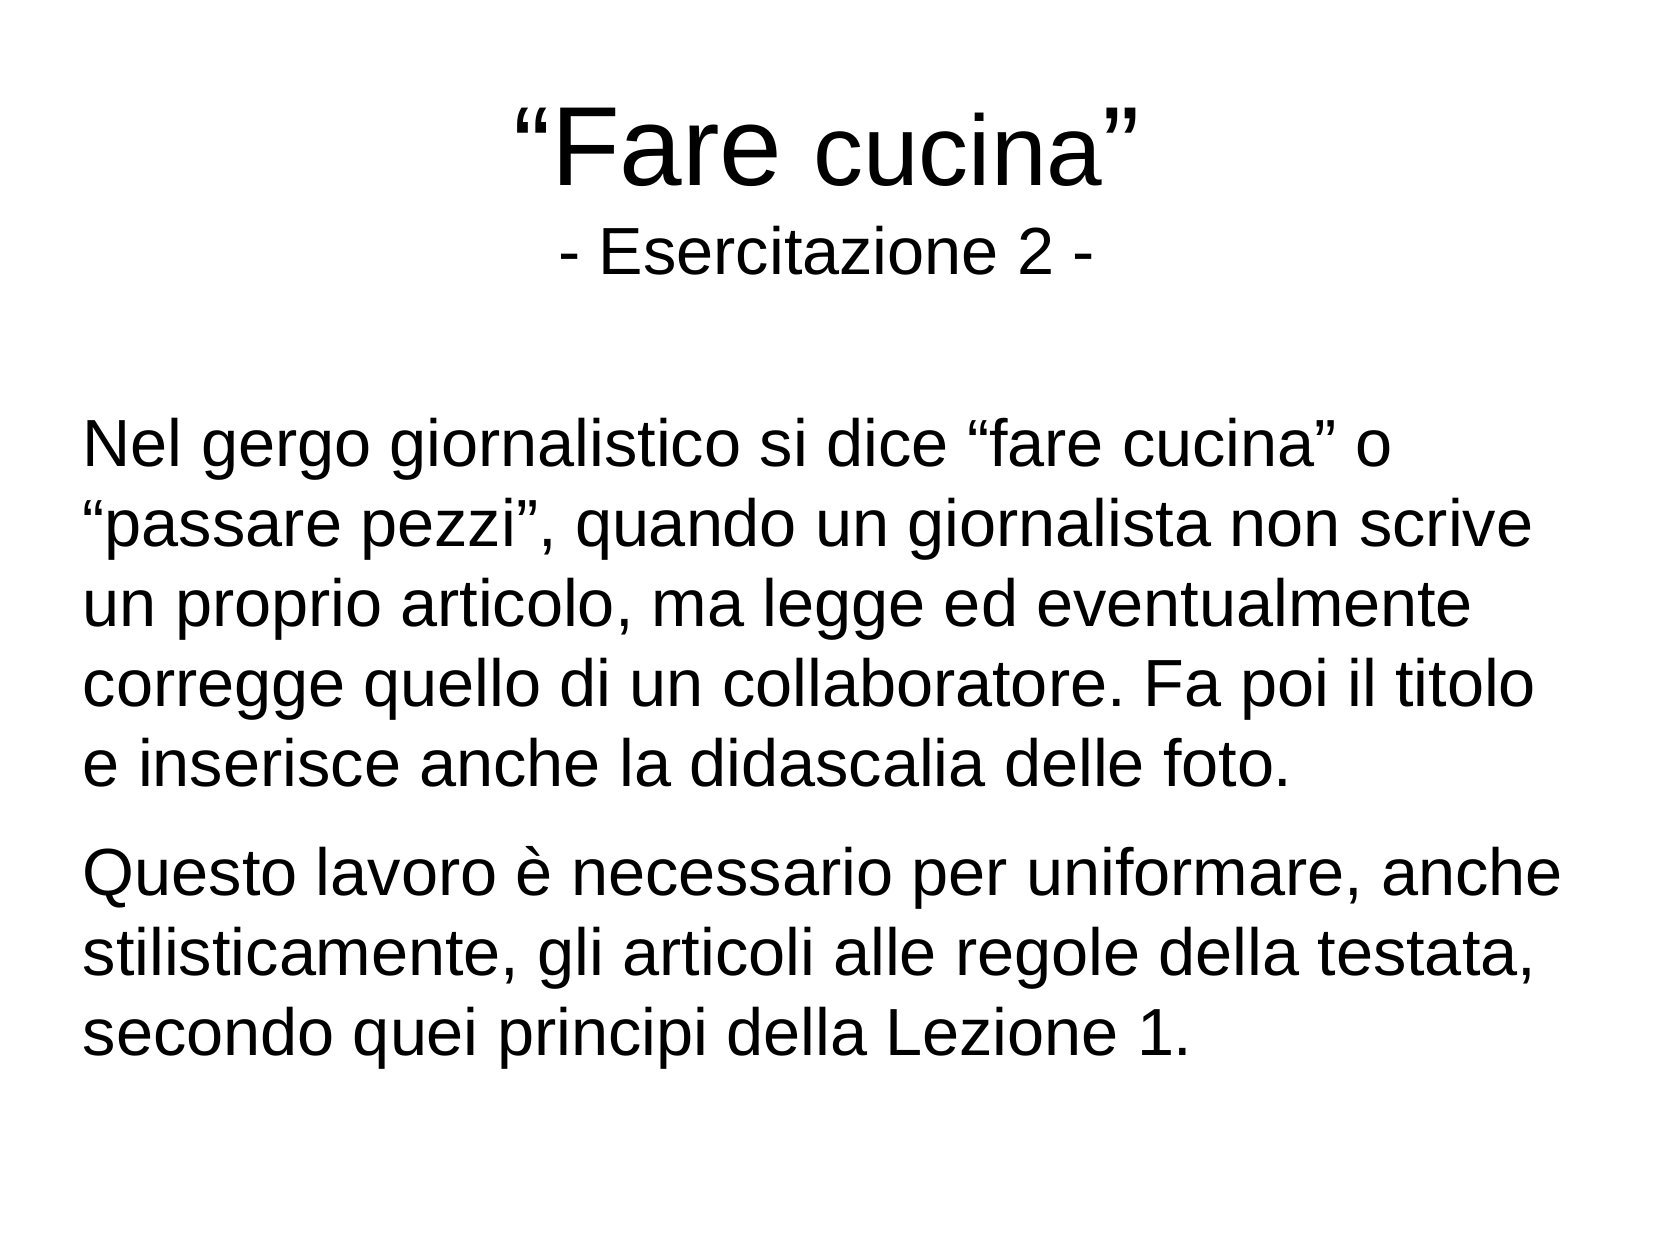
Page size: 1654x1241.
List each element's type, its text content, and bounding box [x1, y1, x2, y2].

list Nel gergo giornalistico si dice “fare cucina” o “passare pezzi”, quando un giornalista non scrive un proprio articolo, ma legge ed eventualmente corregge quello di un collaboratore. Fa poi il titolo e inserisce anche la didascalia delle foto. Questo lavoro è necessario per uniformare, anche stilisticamente, gli articoli alle regole della testata, secondo quei principi della Lezione 1. [82, 290, 1571, 1109]
title “Fare cucina” - Esercitazione 2 - [82, 49, 1571, 290]
